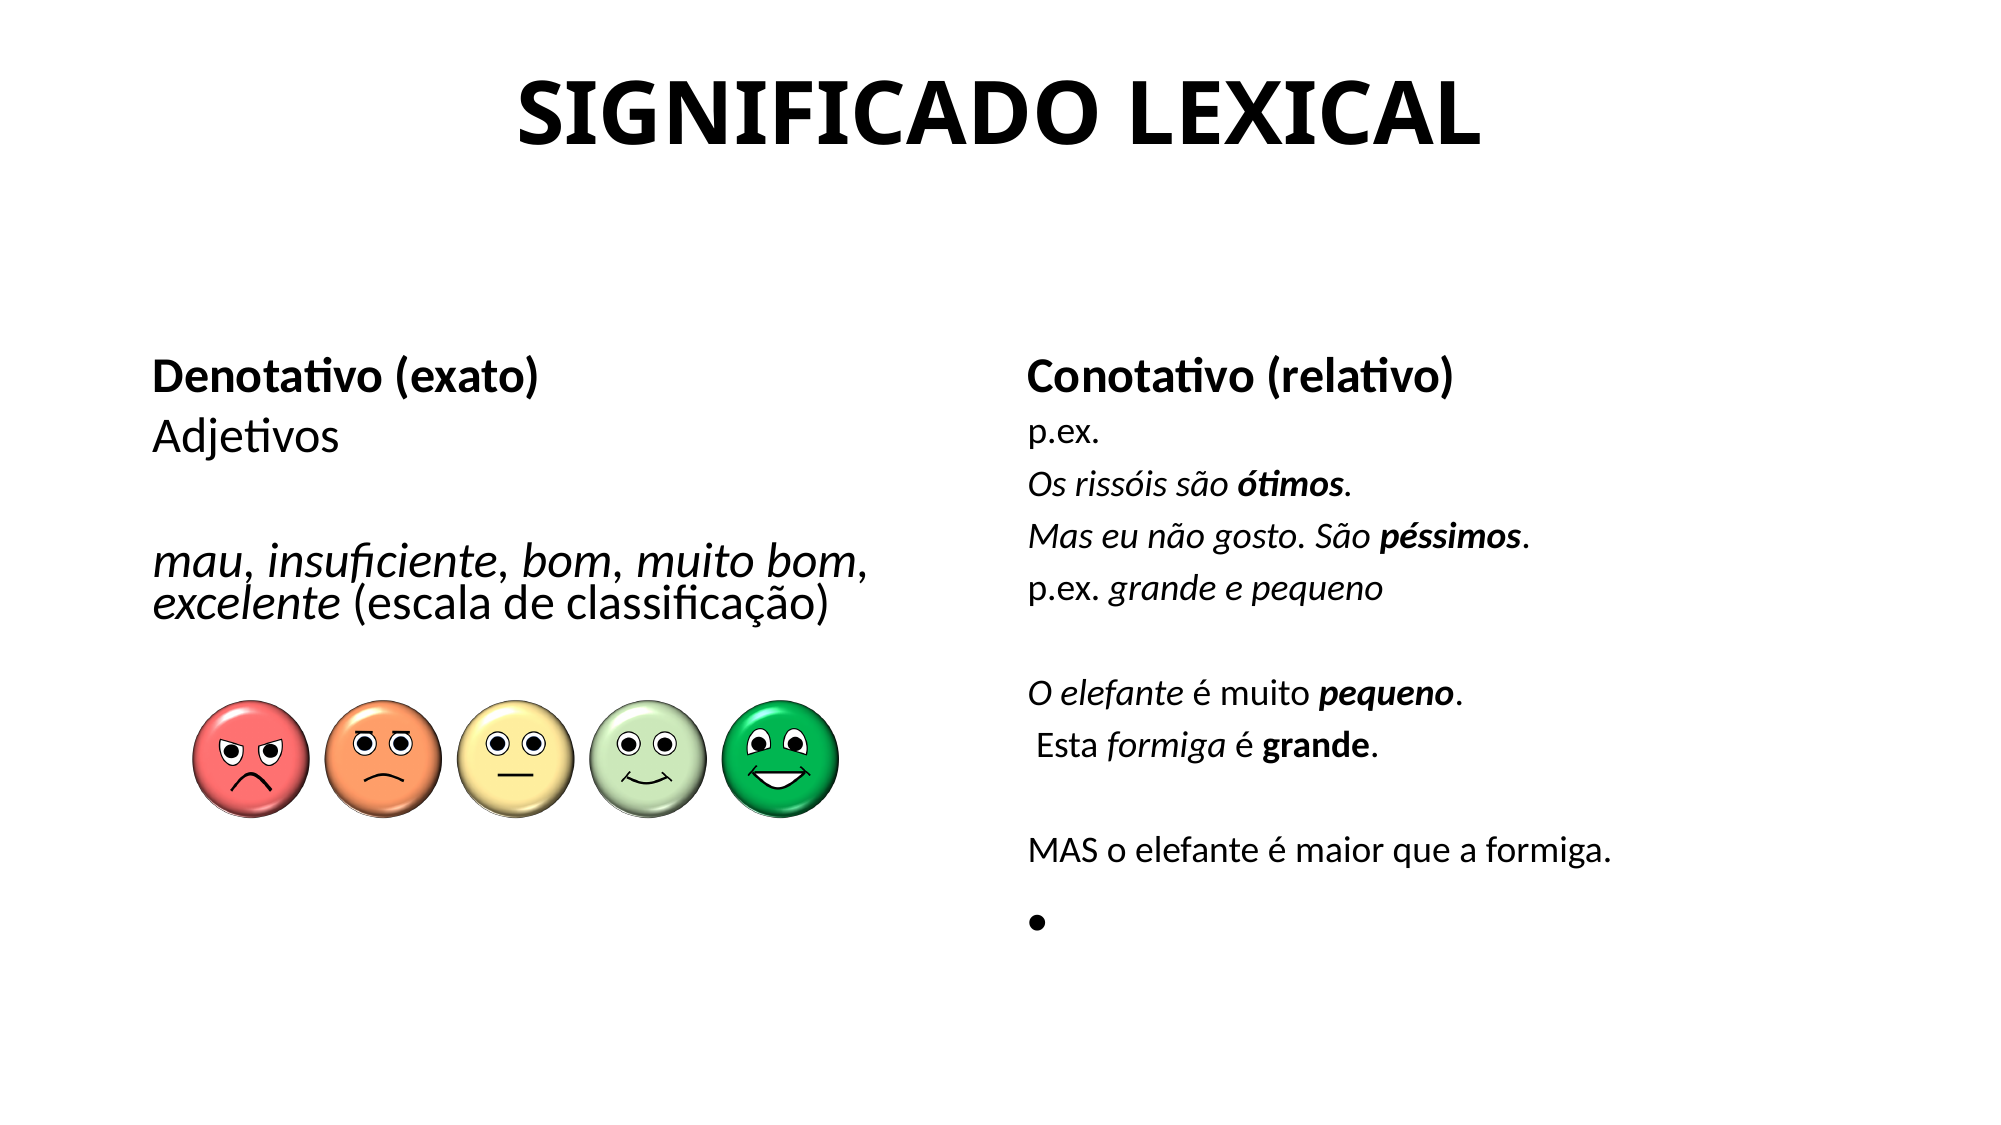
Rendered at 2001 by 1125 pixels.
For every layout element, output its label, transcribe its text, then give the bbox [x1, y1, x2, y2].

picture [175, 643, 856, 875]
title SIGNIFICADO LEXICAL [137, 59, 1863, 278]
list p.ex. Os rissóis são ótimos. Mas eu não gosto. São péssimos. p.ex. grande e pequeno O elefante é muito pequeno. Esta formiga é grande. MAS o elefante é maior que a formiga. [1012, 410, 1863, 1016]
list Denotativo (exato) [137, 275, 984, 410]
list Adjetivos mau, insuficiente, bom, muito bom, excelente (escala de classificação) [137, 410, 984, 1016]
list Conotativo (relativo) [1012, 275, 1863, 410]
